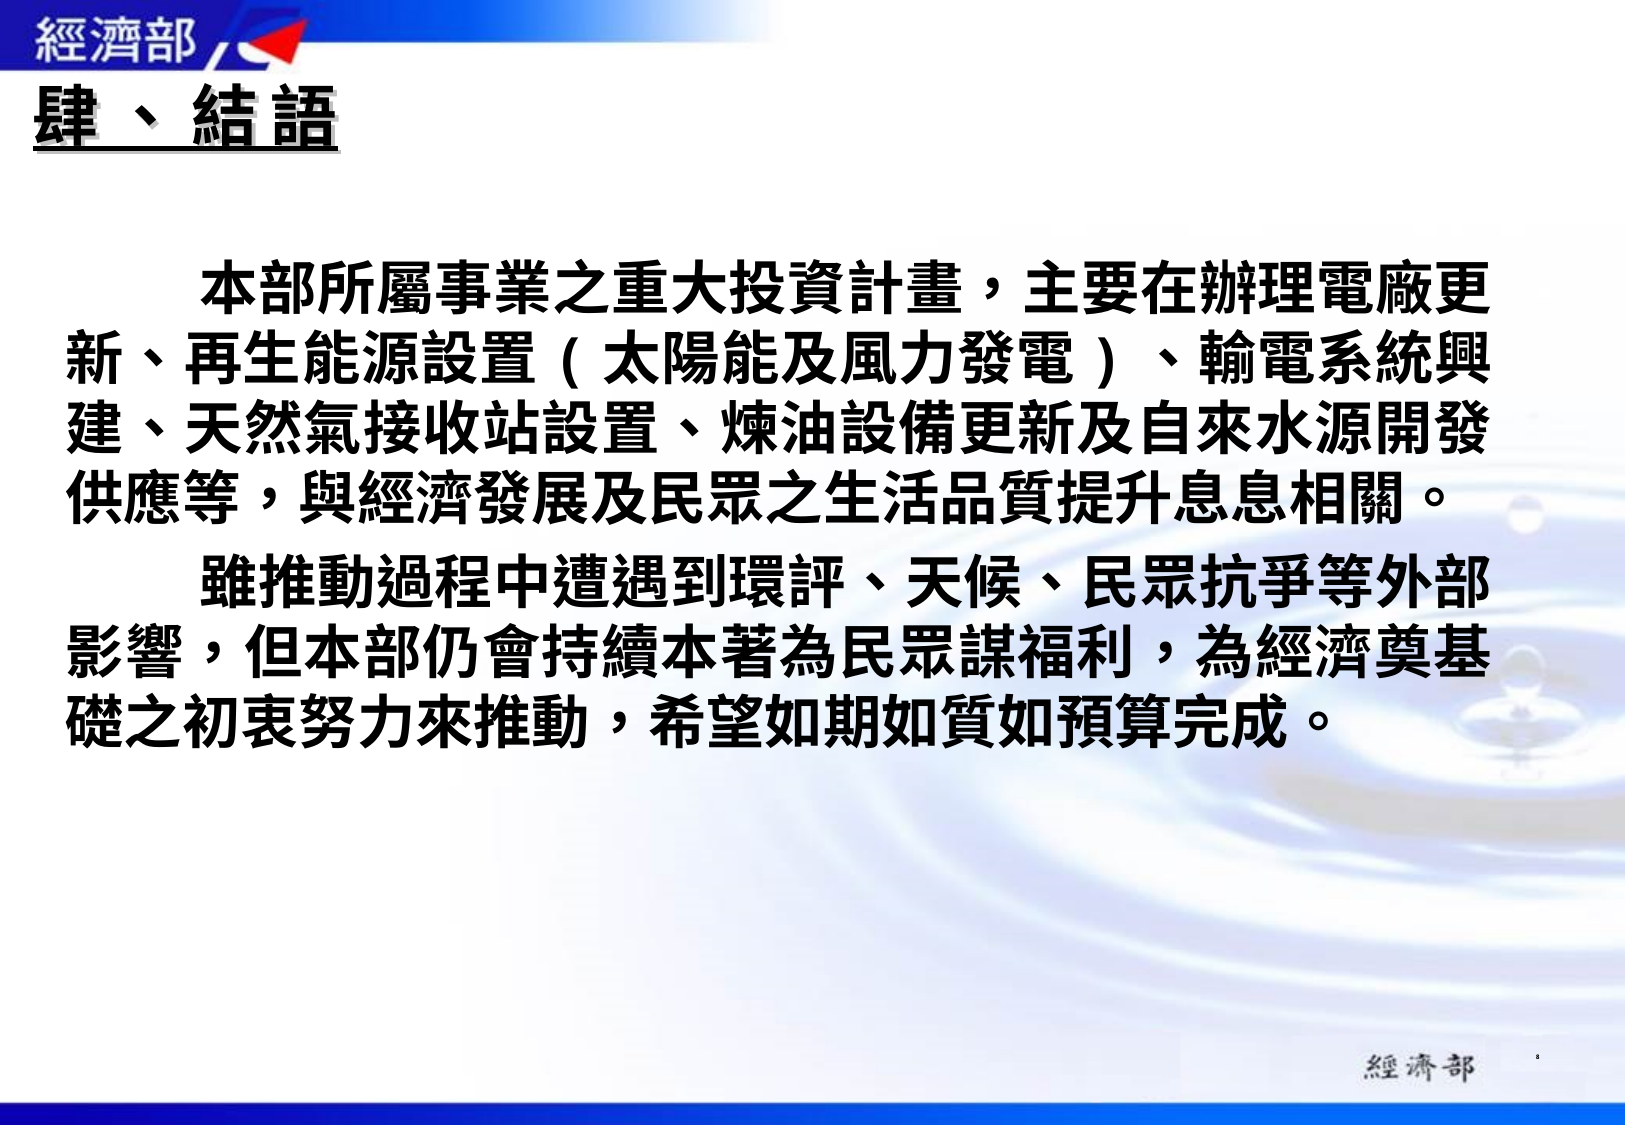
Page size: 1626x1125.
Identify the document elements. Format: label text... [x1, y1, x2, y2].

title 肆、結語 [0, 66, 1625, 149]
text_box 本部所屬事業之重大投資計畫，主要在辦理電廠更新、再生能源設置(太陽能及風力發電)、輸電系統興建、天然氣接收站設置、煉油設備更新及自來水源開發供應等，與經濟發展及民眾之生活品質提升息息相關。 雖推動過程中遭遇到環評、天候、民眾抗爭等外部影響，但本部仍會持續本著為民眾謀福利，為經濟奠基礎之初衷努力來推動，希望如期如質如預算完成。 [32, 243, 1510, 775]
text_box 8 [1502, 1046, 1610, 1090]
